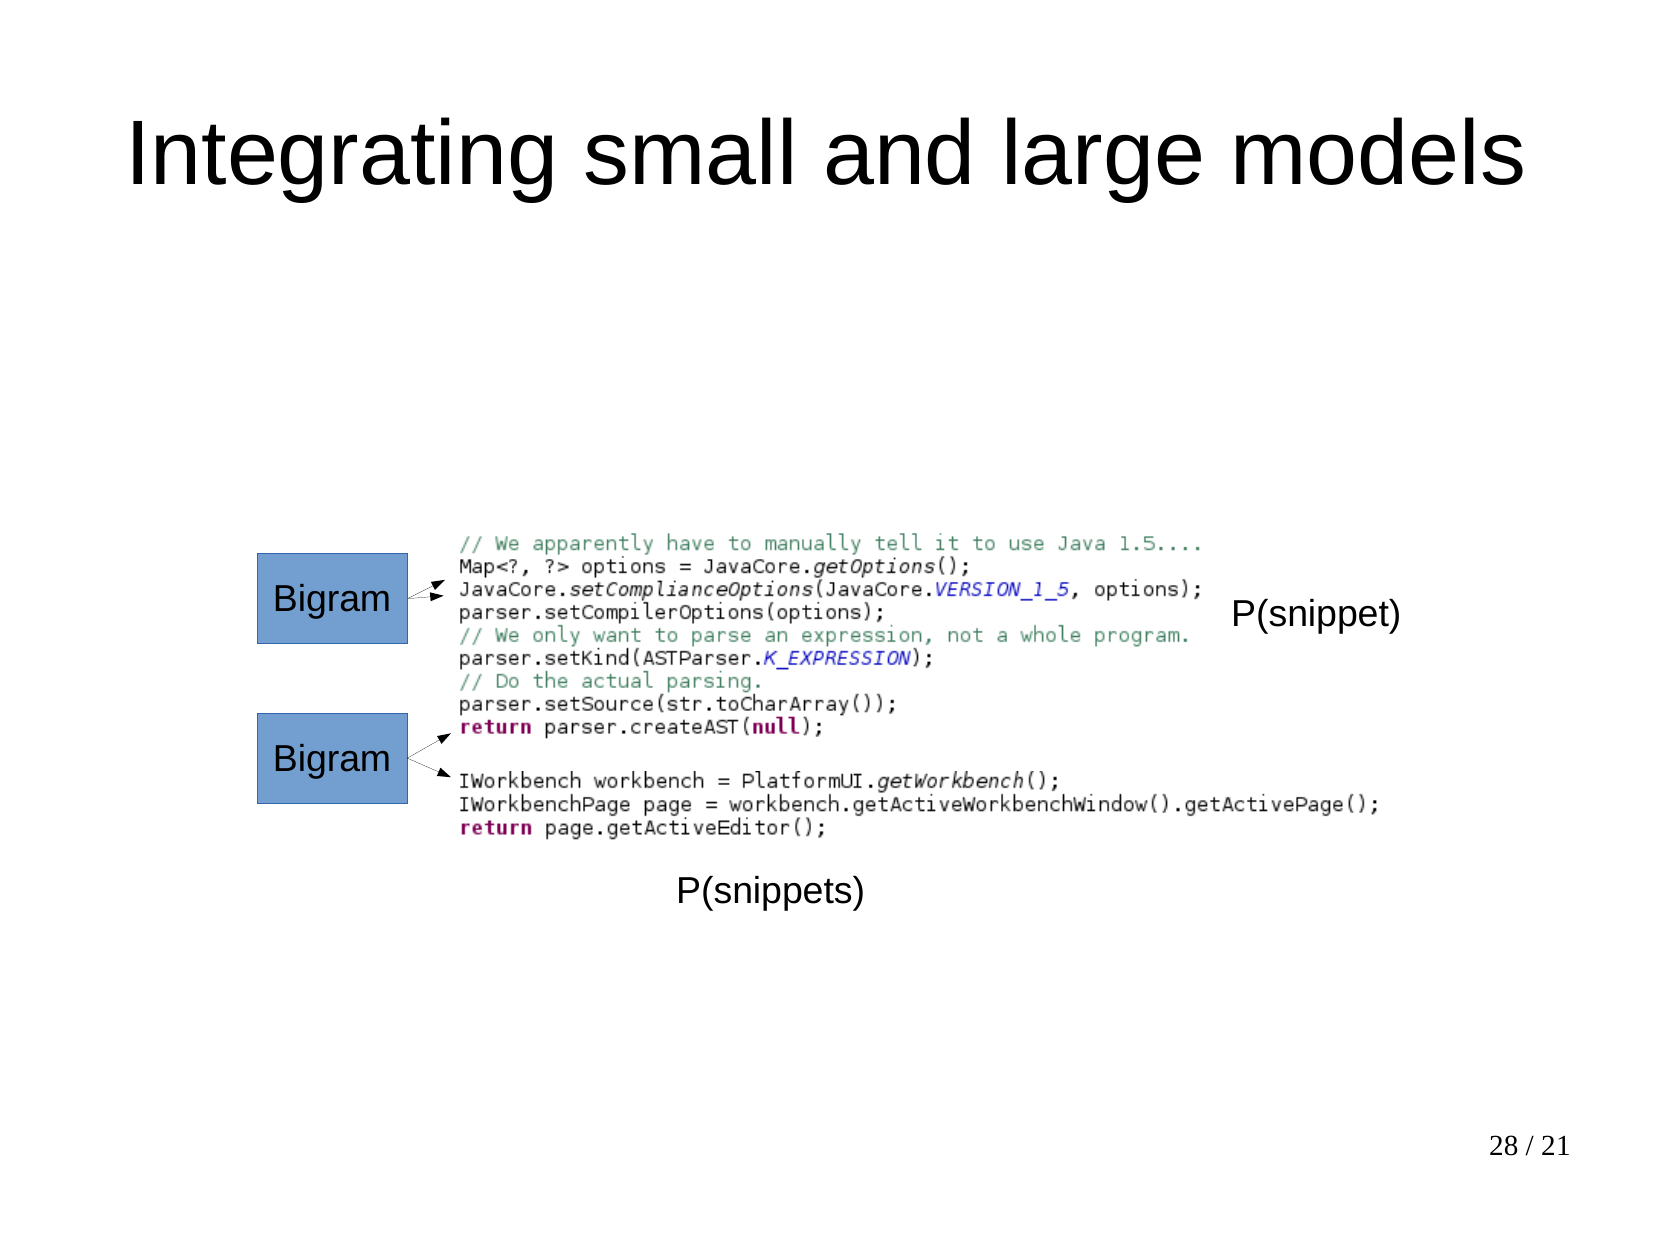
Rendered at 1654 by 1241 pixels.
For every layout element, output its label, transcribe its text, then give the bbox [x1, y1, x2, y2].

text_box Bigram [257, 553, 408, 644]
title Integrating small and large models [82, 49, 1571, 257]
text_box P(snippets) [661, 862, 892, 920]
picture [456, 532, 1207, 740]
text_box Bigram [257, 713, 408, 804]
text_box P(snippet) [1216, 585, 1427, 642]
picture [456, 771, 1395, 841]
